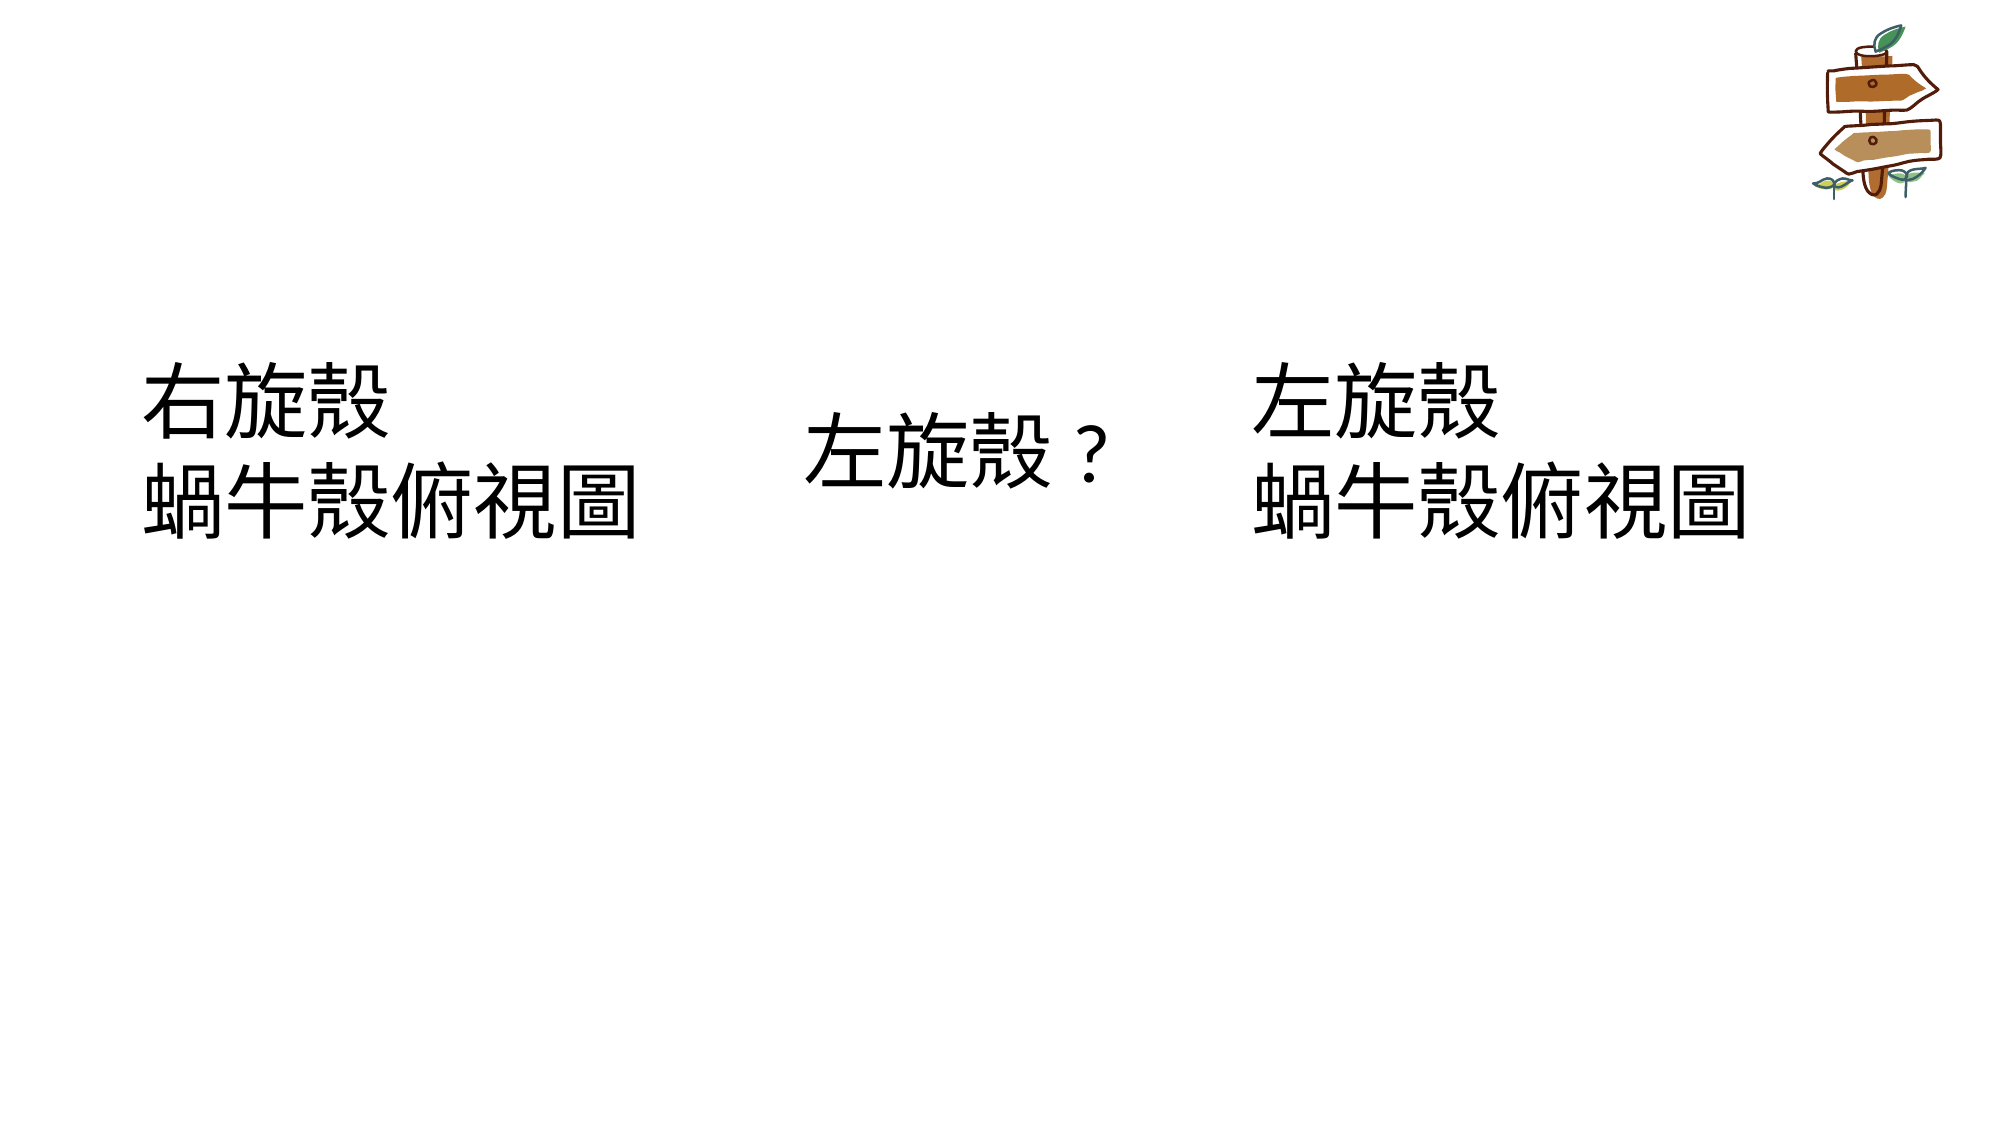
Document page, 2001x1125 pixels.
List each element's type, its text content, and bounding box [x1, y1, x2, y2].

text_box 左旋殼? [788, 391, 1110, 509]
text_box 右旋殼 蝸牛殼俯視圖 [126, 341, 662, 559]
picture [1811, 24, 1944, 201]
text_box 左旋殼 蝸牛殼俯視圖 [1236, 341, 1772, 559]
